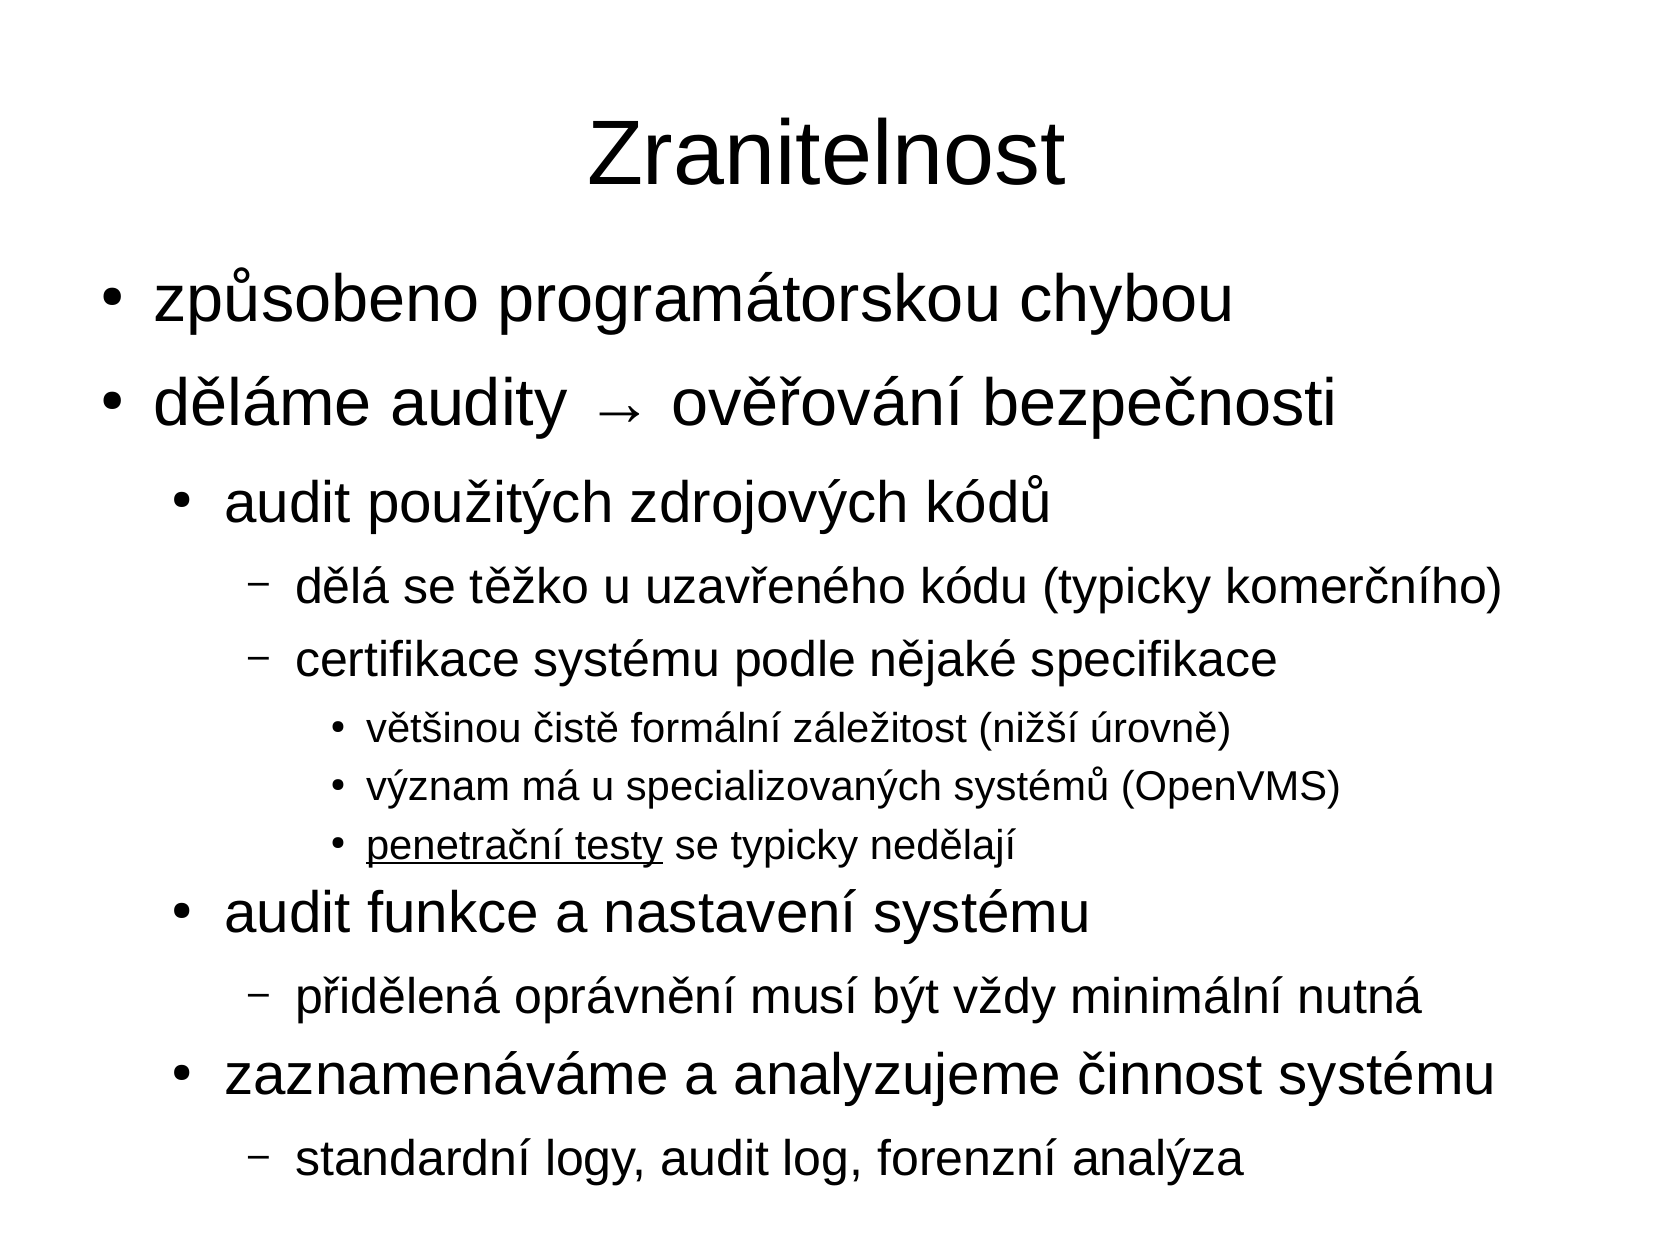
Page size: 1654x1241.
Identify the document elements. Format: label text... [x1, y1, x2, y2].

list způsobeno programátorskou chybou děláme audity → ověřování bezpečnosti audit použitých zdrojových kódů dělá se těžko u uzavřeného kódu (typicky komerčního) certifikace systému podle nějaké specifikace většinou čistě formální záležitost (nižší úrovně) význam má u specializovaných systémů (OpenVMS) penetrační testy se typicky nedělají audit funkce a nastavení systému přidělená oprávnění musí být vždy minimální nutná zaznamenáváme a analyzujeme činnost systému standardní logy, audit log, forenzní analýza [82, 260, 1571, 1187]
title Zranitelnost [82, 56, 1571, 250]
